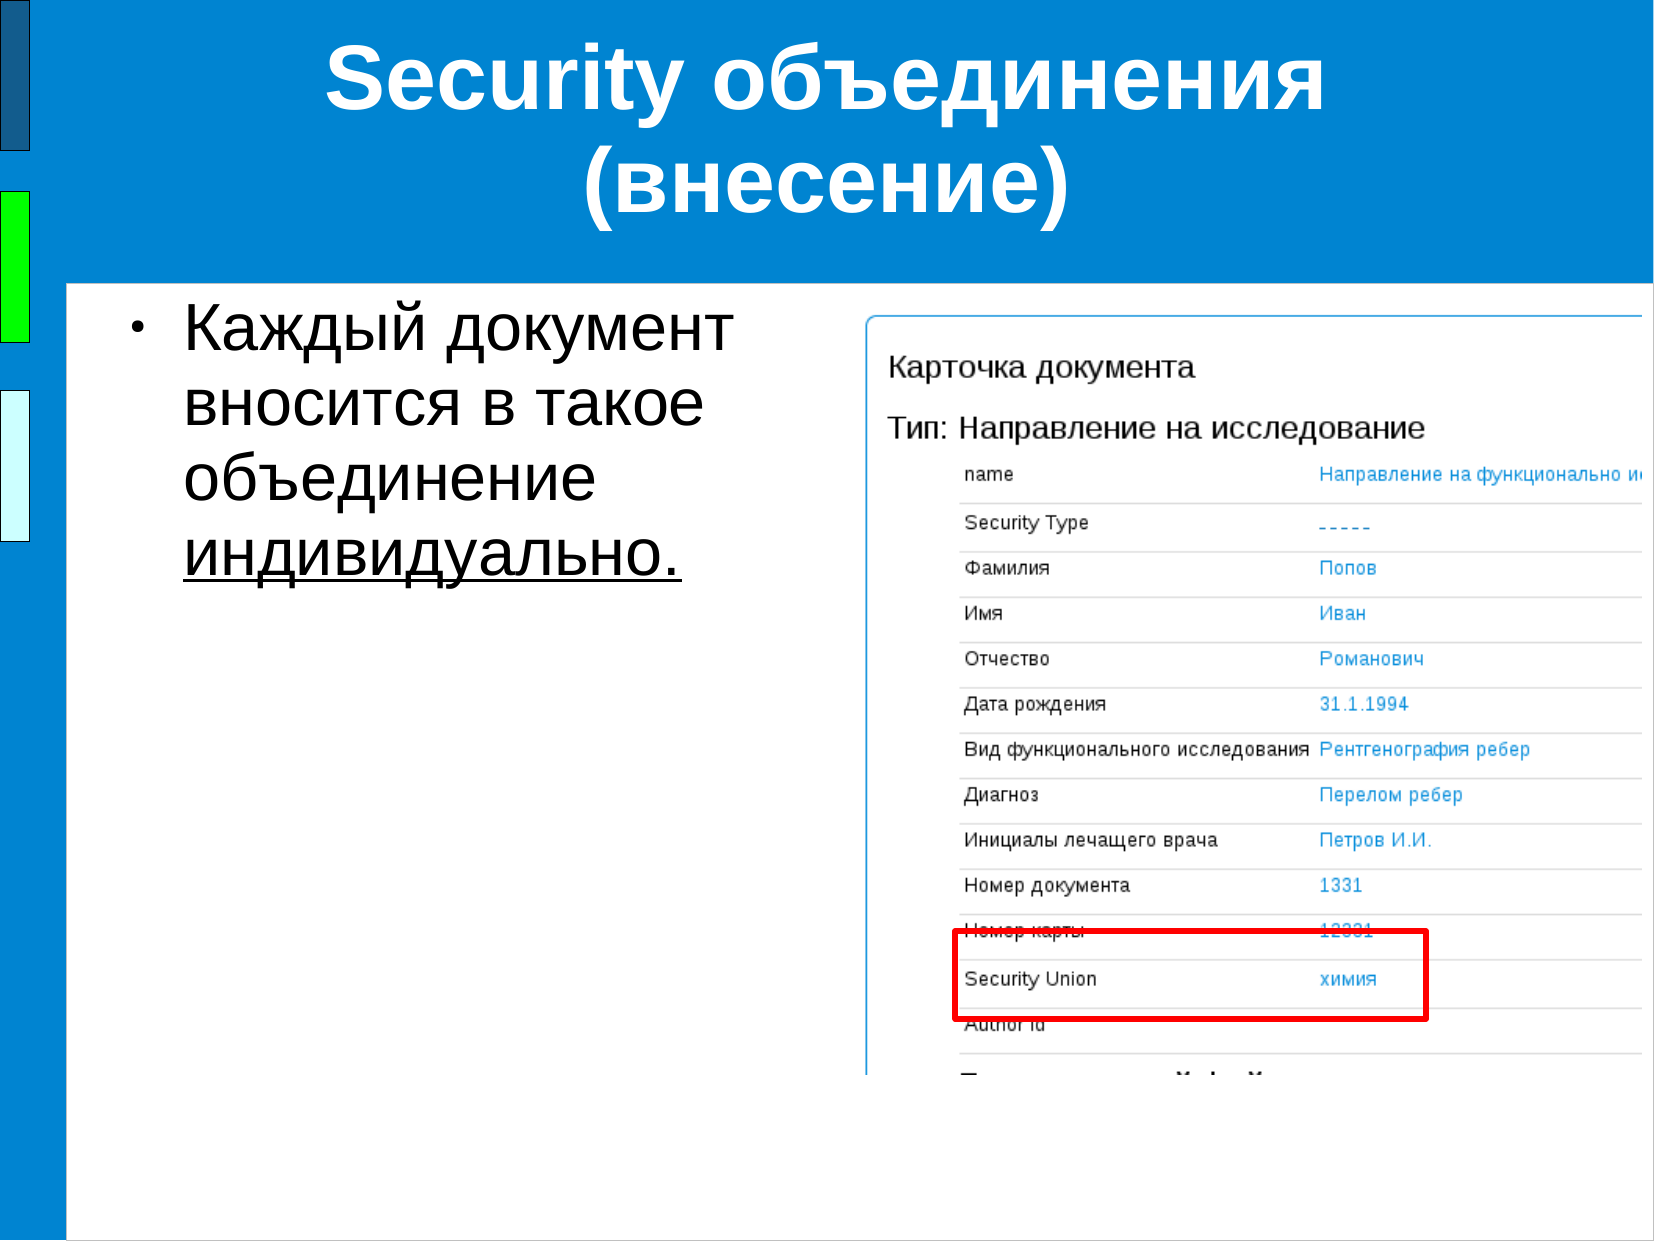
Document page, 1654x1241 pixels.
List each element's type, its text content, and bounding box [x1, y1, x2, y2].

title Security объединения (внесение) [82, 26, 1571, 232]
list Каждый документ вносится в такое объединение индивидуально. [82, 290, 809, 1094]
picture [822, 292, 1642, 1075]
